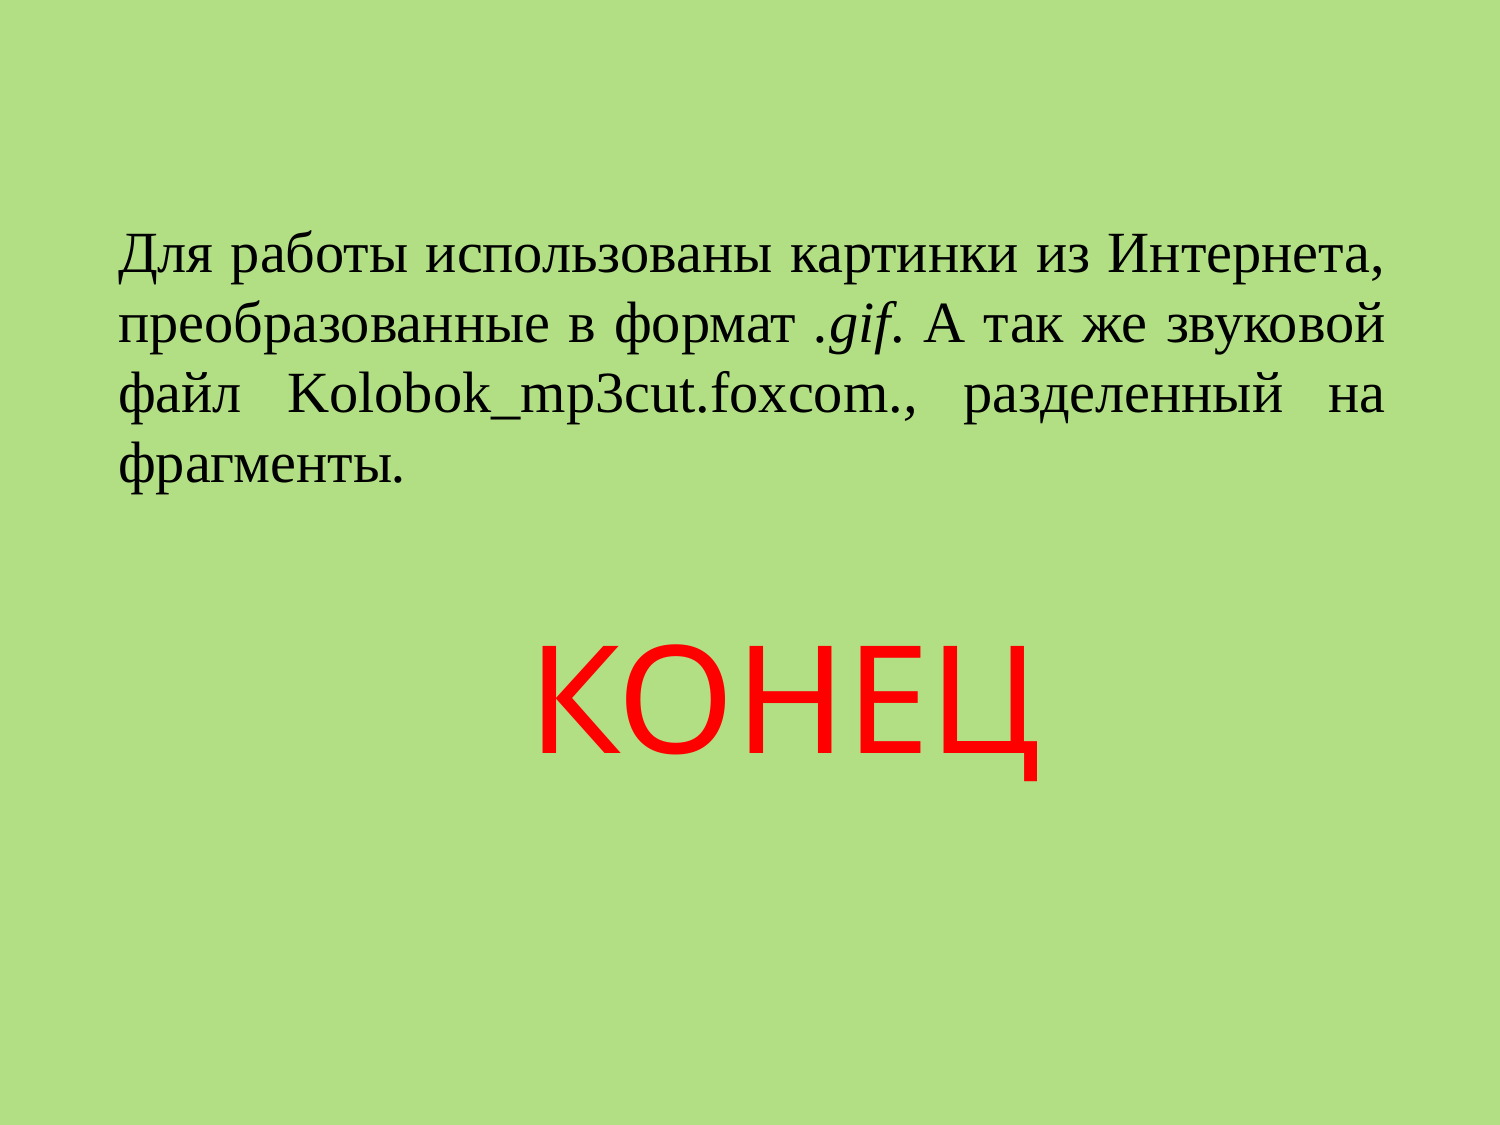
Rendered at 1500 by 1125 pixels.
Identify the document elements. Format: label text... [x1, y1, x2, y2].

text_box Для работы использованы картинки из Интернета, преобразованные в формат .gif. А так же звуковой файл Kolobok_mp3cut.foxcom., разделенный на фрагменты. [112, 208, 1459, 622]
text_box КОНЕЦ [312, 597, 1257, 880]
